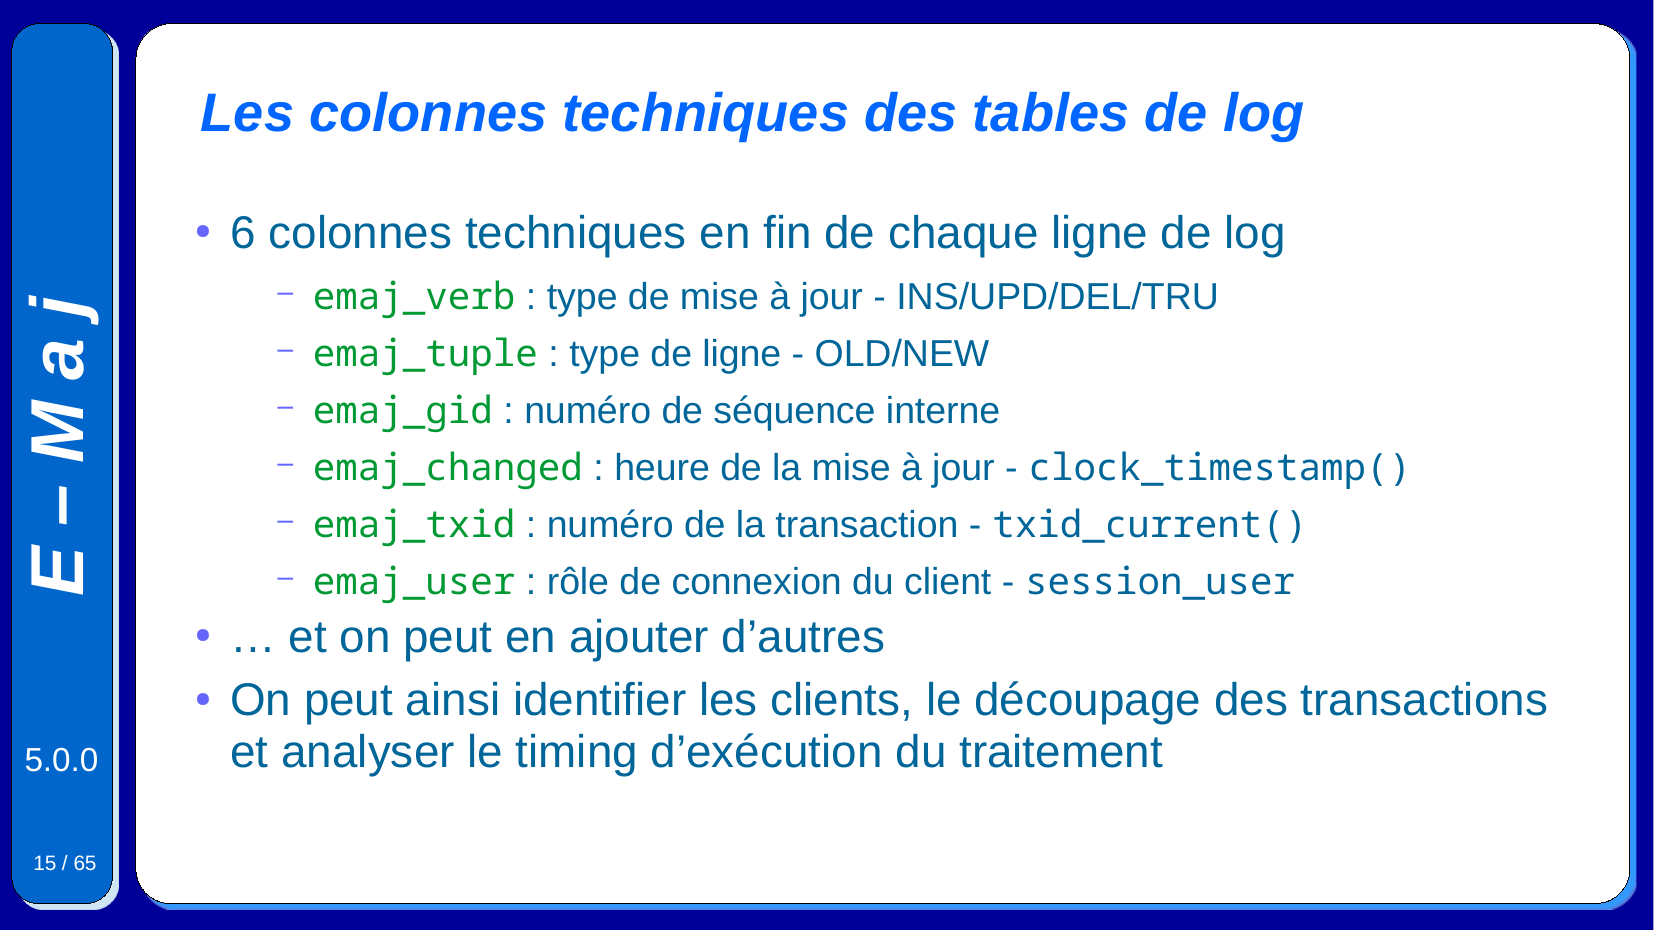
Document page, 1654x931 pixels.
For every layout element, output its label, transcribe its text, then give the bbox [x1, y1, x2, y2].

title Les colonnes techniques des tables de log [200, 34, 1575, 191]
list 6 colonnes techniques en fin de chaque ligne de log emaj_verb : type de mise à jour - INS/UPD/DEL/TRU emaj_tuple : type de ligne - OLD/NEW emaj_gid : numéro de séquence interne emaj_changed : heure de la mise à jour - clock_timestamp() emaj_txid : numéro de la transaction - txid_current() emaj_user : rôle de connexion du client - session_user … et on peut en ajouter d’autres On peut ainsi identifier les clients, le découpage des transactions et analyser le timing d’exécution du traitement [177, 206, 1587, 846]
